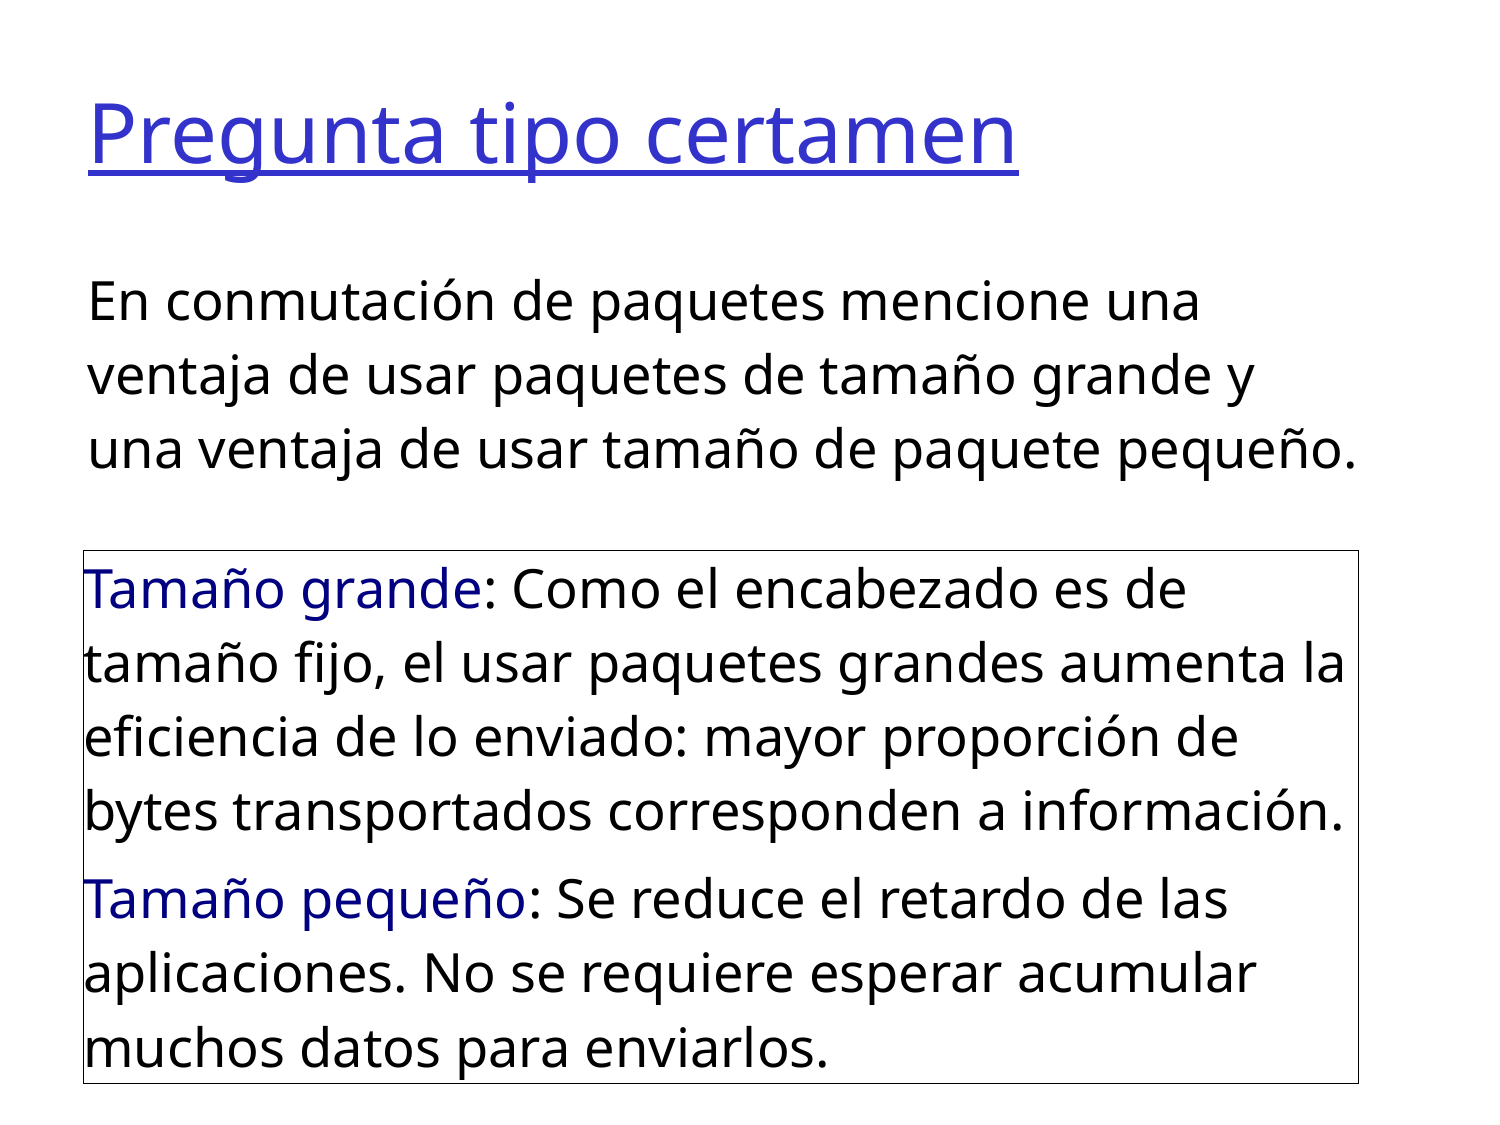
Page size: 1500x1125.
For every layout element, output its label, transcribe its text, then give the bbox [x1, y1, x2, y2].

list Tamaño grande: Como el encabezado es de tamaño fijo, el usar paquetes grandes aumenta la eficiencia de lo enviado: mayor proporción de bytes transportados corresponden a información. Tamaño pequeño: Se reduce el retardo de las aplicaciones. No se requiere esperar acumular muchos datos para enviarlos. [83, 550, 1359, 1073]
list En conmutación de paquetes mencione una ventaja de usar paquetes de tamaño grande y una ventaja de usar tamaño de paquete pequeño. [87, 262, 1363, 528]
title Pregunta tipo certamen [87, 23, 1363, 239]
